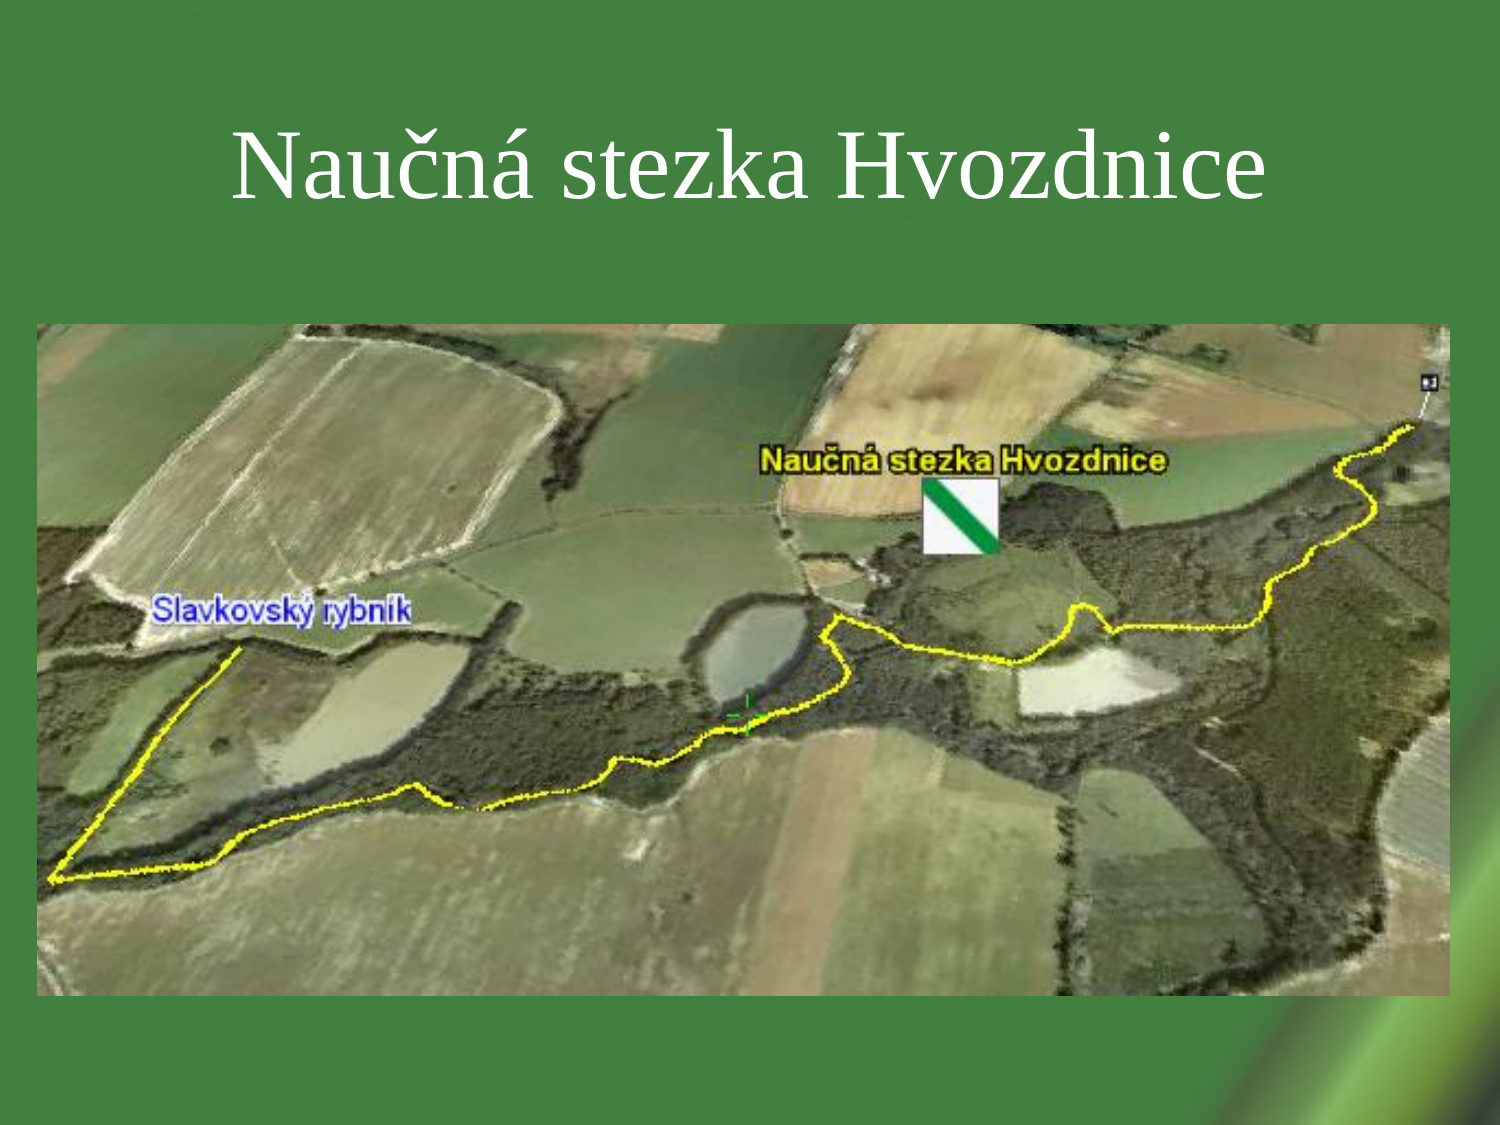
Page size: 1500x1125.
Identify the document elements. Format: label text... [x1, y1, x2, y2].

picture [0, 0, 1500, 1125]
title Naučná stezka Hvozdnice [112, 90, 1388, 241]
